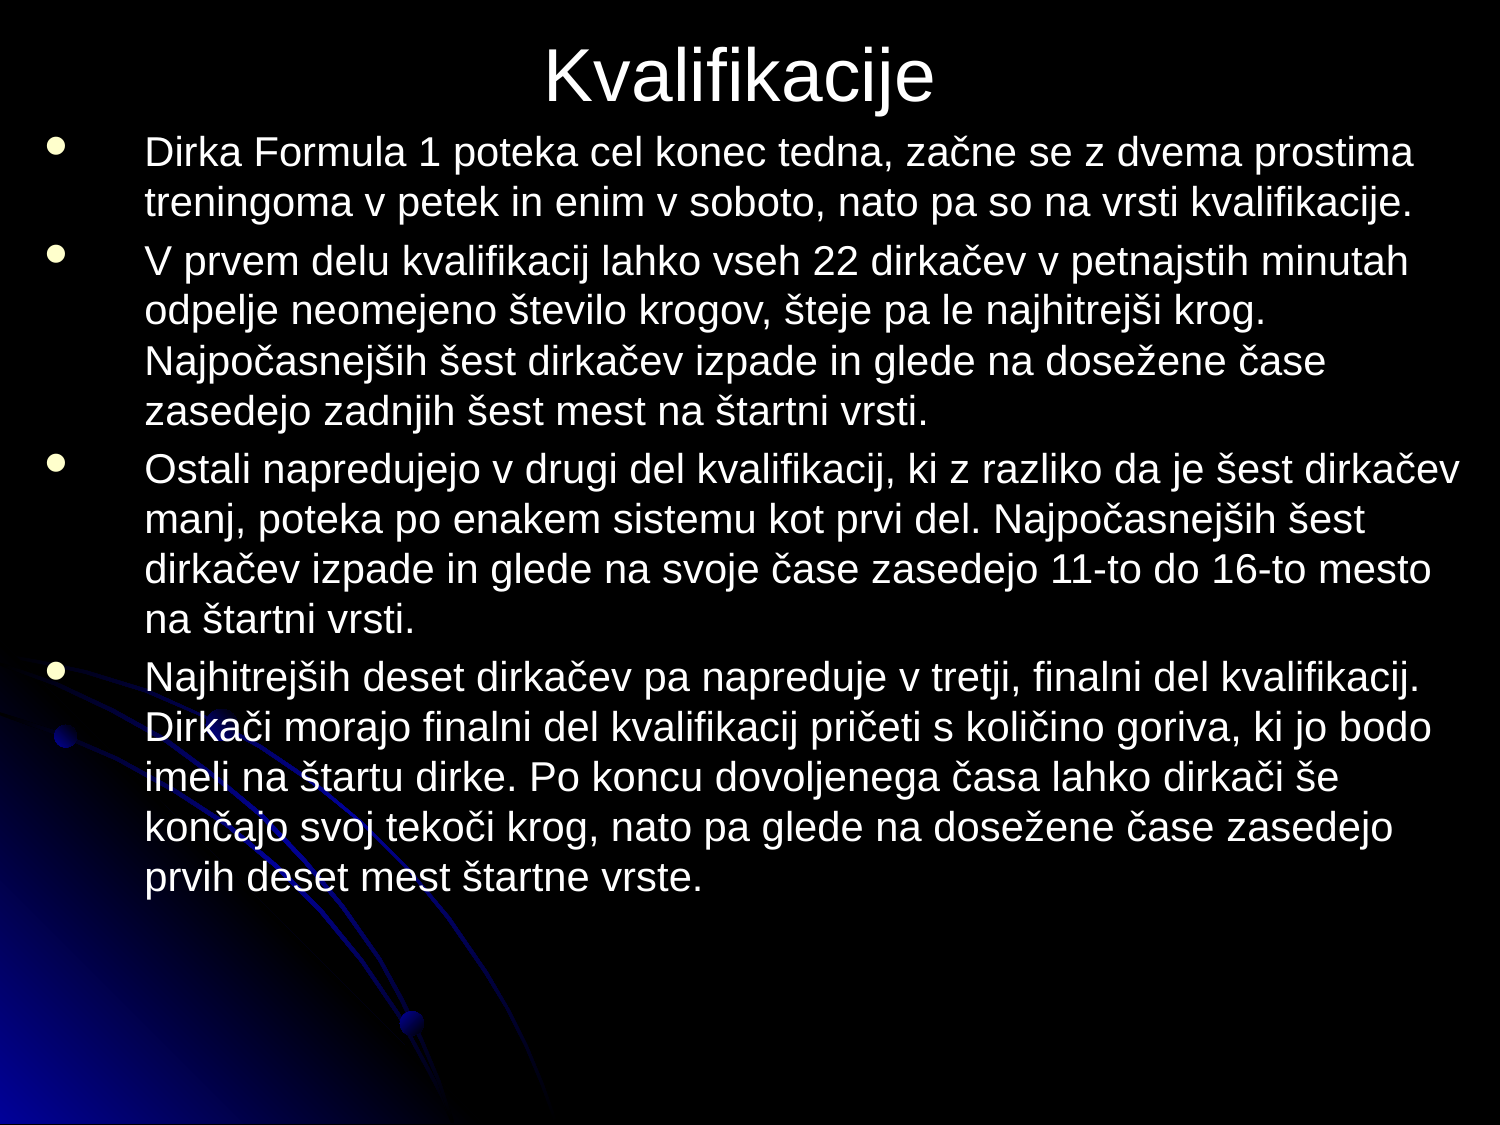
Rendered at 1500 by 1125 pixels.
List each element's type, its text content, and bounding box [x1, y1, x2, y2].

list Kvalifikacije Dirka Formula 1 poteka cel konec tedna, začne se z dvema prostima treningoma v petek in enim v soboto, nato pa so na vrsti kvalifikacije. V prvem delu kvalifikacij lahko vseh 22 dirkačev v petnajstih minutah odpelje neomejeno število krogov, šteje pa le najhitrejši krog. Najpočasnejših šest dirkačev izpade in glede na dosežene čase zasedejo zadnjih šest mest na štartni vrsti. Ostali napredujejo v drugi del kvalifikacij, ki z razliko da je šest dirkačev manj, poteka po enakem sistemu kot prvi del. Najpočasnejših šest dirkačev izpade in glede na svoje čase zasedejo 11-to do 16-to mesto na štartni vrsti. Najhitrejših deset dirkačev pa napreduje v tretji, finalni del kvalifikacij. Dirkači morajo finalni del kvalifikacij pričeti s količino goriva, ki jo bodo imeli na štartu dirke. Po koncu dovoljenega časa lahko dirkači še končajo svoj tekoči krog, nato pa glede na dosežene čase zasedejo prvih deset mest štartne vrste. [29, 19, 1483, 1106]
